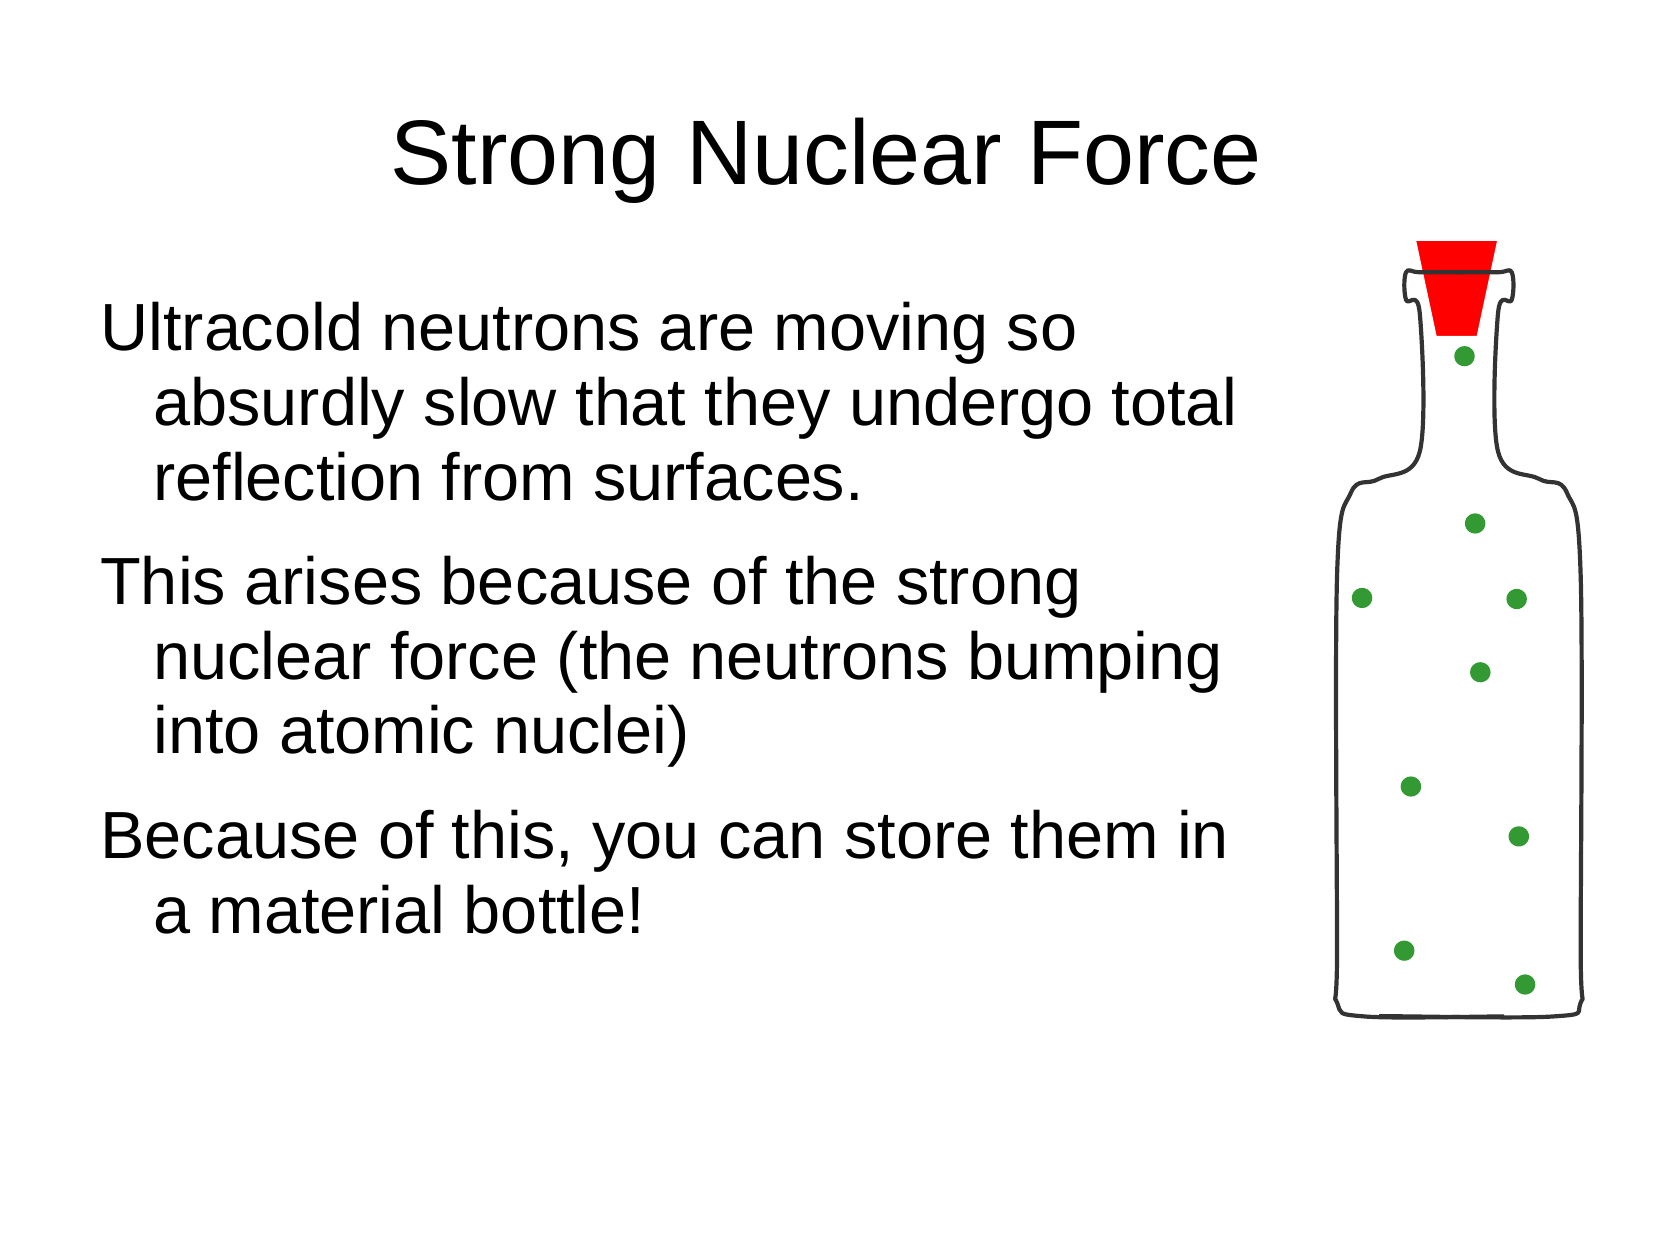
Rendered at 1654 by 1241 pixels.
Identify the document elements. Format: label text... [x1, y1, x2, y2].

text_box [1351, 587, 1373, 609]
text_box [1470, 662, 1491, 683]
text_box [1508, 826, 1530, 847]
text_box [1454, 346, 1475, 367]
text_box [1464, 513, 1486, 534]
list Ultracold neutrons are moving so absurdly slow that they undergo total reflection from surfaces. This arises because of the strong nuclear force (the neutrons bumping into atomic nuclei) Because of this, you can store them in a material bottle! [82, 290, 1241, 1144]
text_box [1506, 588, 1527, 610]
title Strong Nuclear Force [82, 56, 1571, 250]
text_box [1400, 776, 1422, 797]
text_box [1415, 240, 1498, 270]
text_box [1393, 940, 1415, 961]
text_box [1422, 275, 1491, 337]
text_box [1514, 974, 1536, 995]
